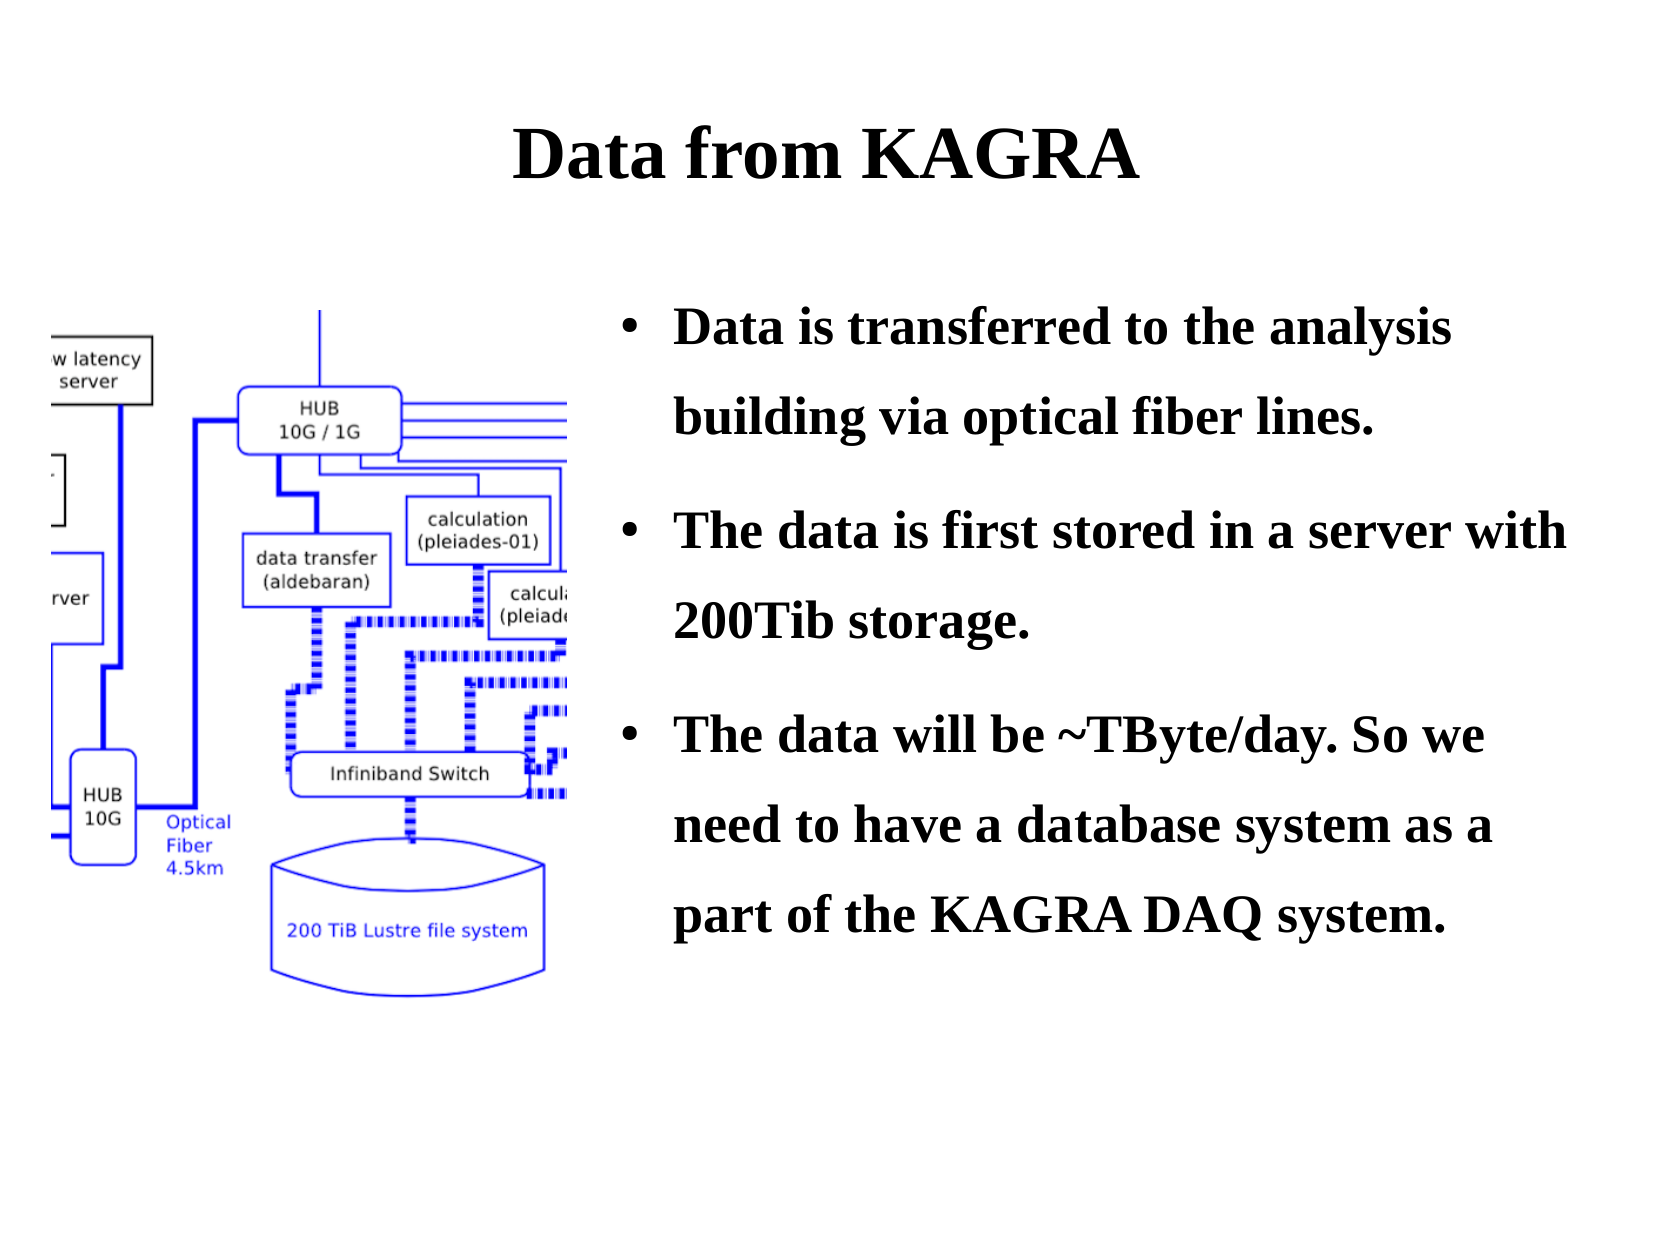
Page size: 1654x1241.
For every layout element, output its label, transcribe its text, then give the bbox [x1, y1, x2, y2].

picture [51, 310, 567, 1015]
title Data from KAGRA [82, 49, 1571, 257]
list Data is transferred to the analysis building via optical fiber lines. The data is first stored in a server with 200Tib storage. The data will be ~TByte/day. So we need to have a database system as a part of the KAGRA DAQ system. [602, 266, 1607, 945]
